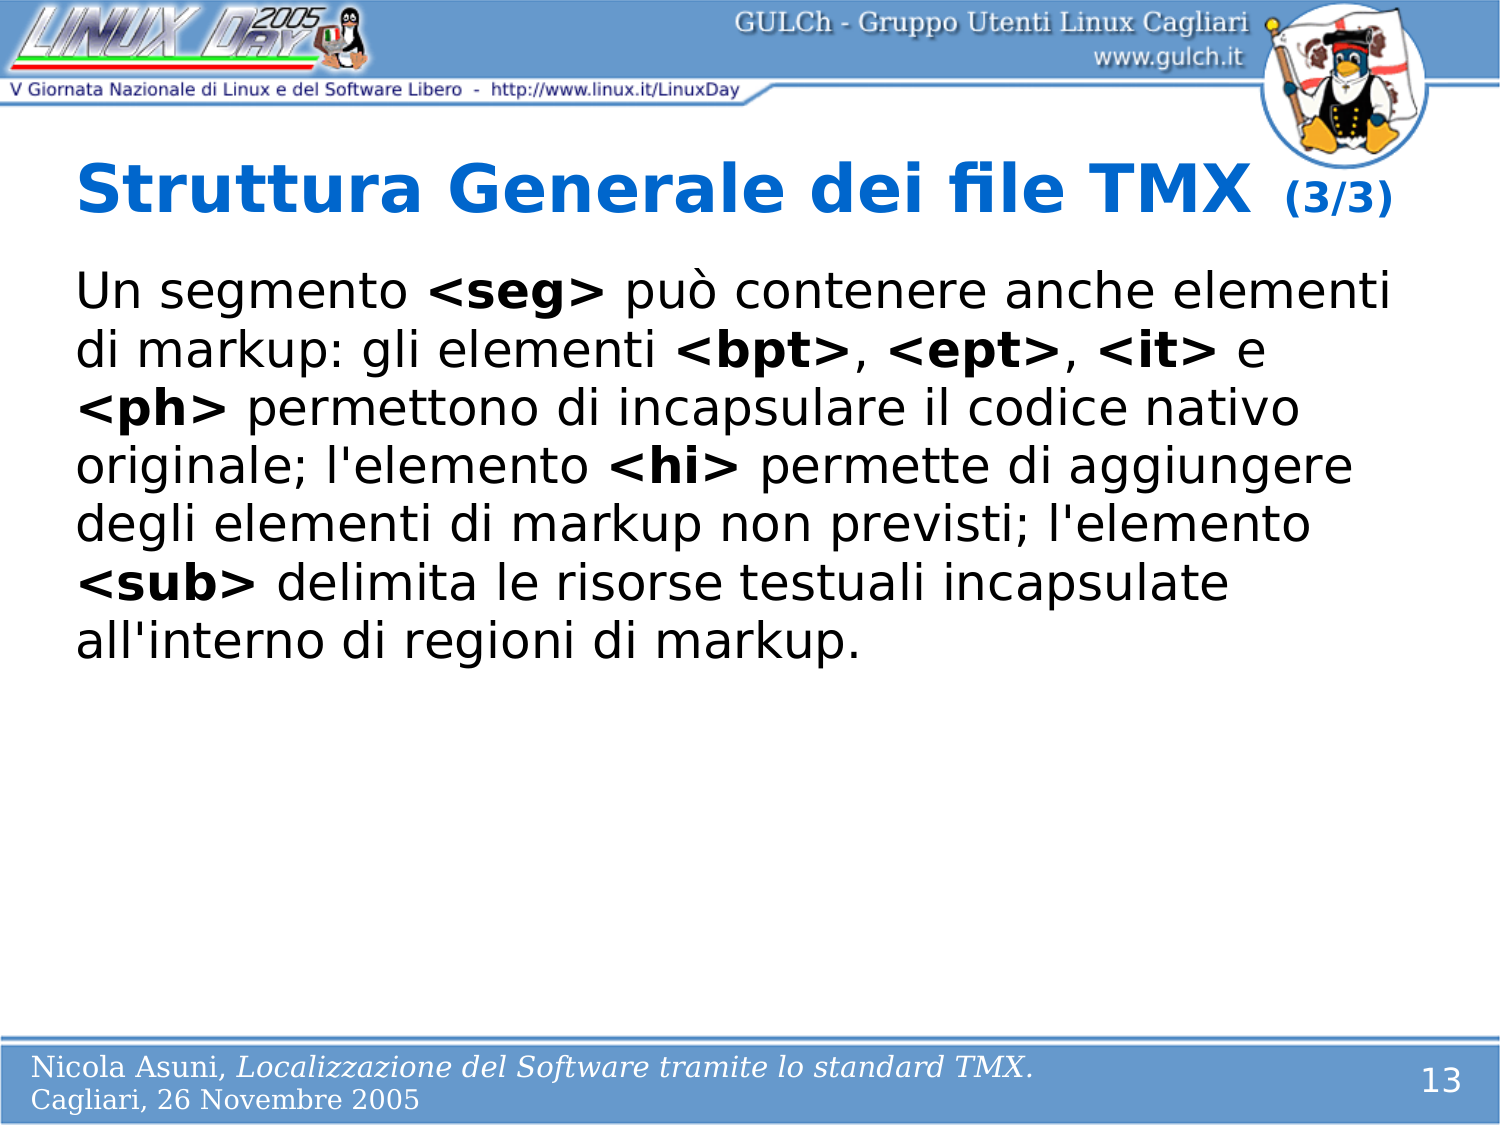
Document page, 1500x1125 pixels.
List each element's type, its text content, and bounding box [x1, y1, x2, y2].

text_box Struttura Generale dei file TMX (3/3) [75, 149, 1398, 228]
picture [0, 0, 1500, 1125]
text_box Un segmento <seg> può contenere anche elementi di markup: gli elementi <bpt>, <ept>, <it> e <ph> permettono di incapsulare il codice nativo originale; l'elemento <hi> permette di aggiungere degli elementi di markup non previsti; l'elemento <sub> delimita le risorse testuali incapsulate all'interno di regioni di markup. [75, 262, 1426, 901]
